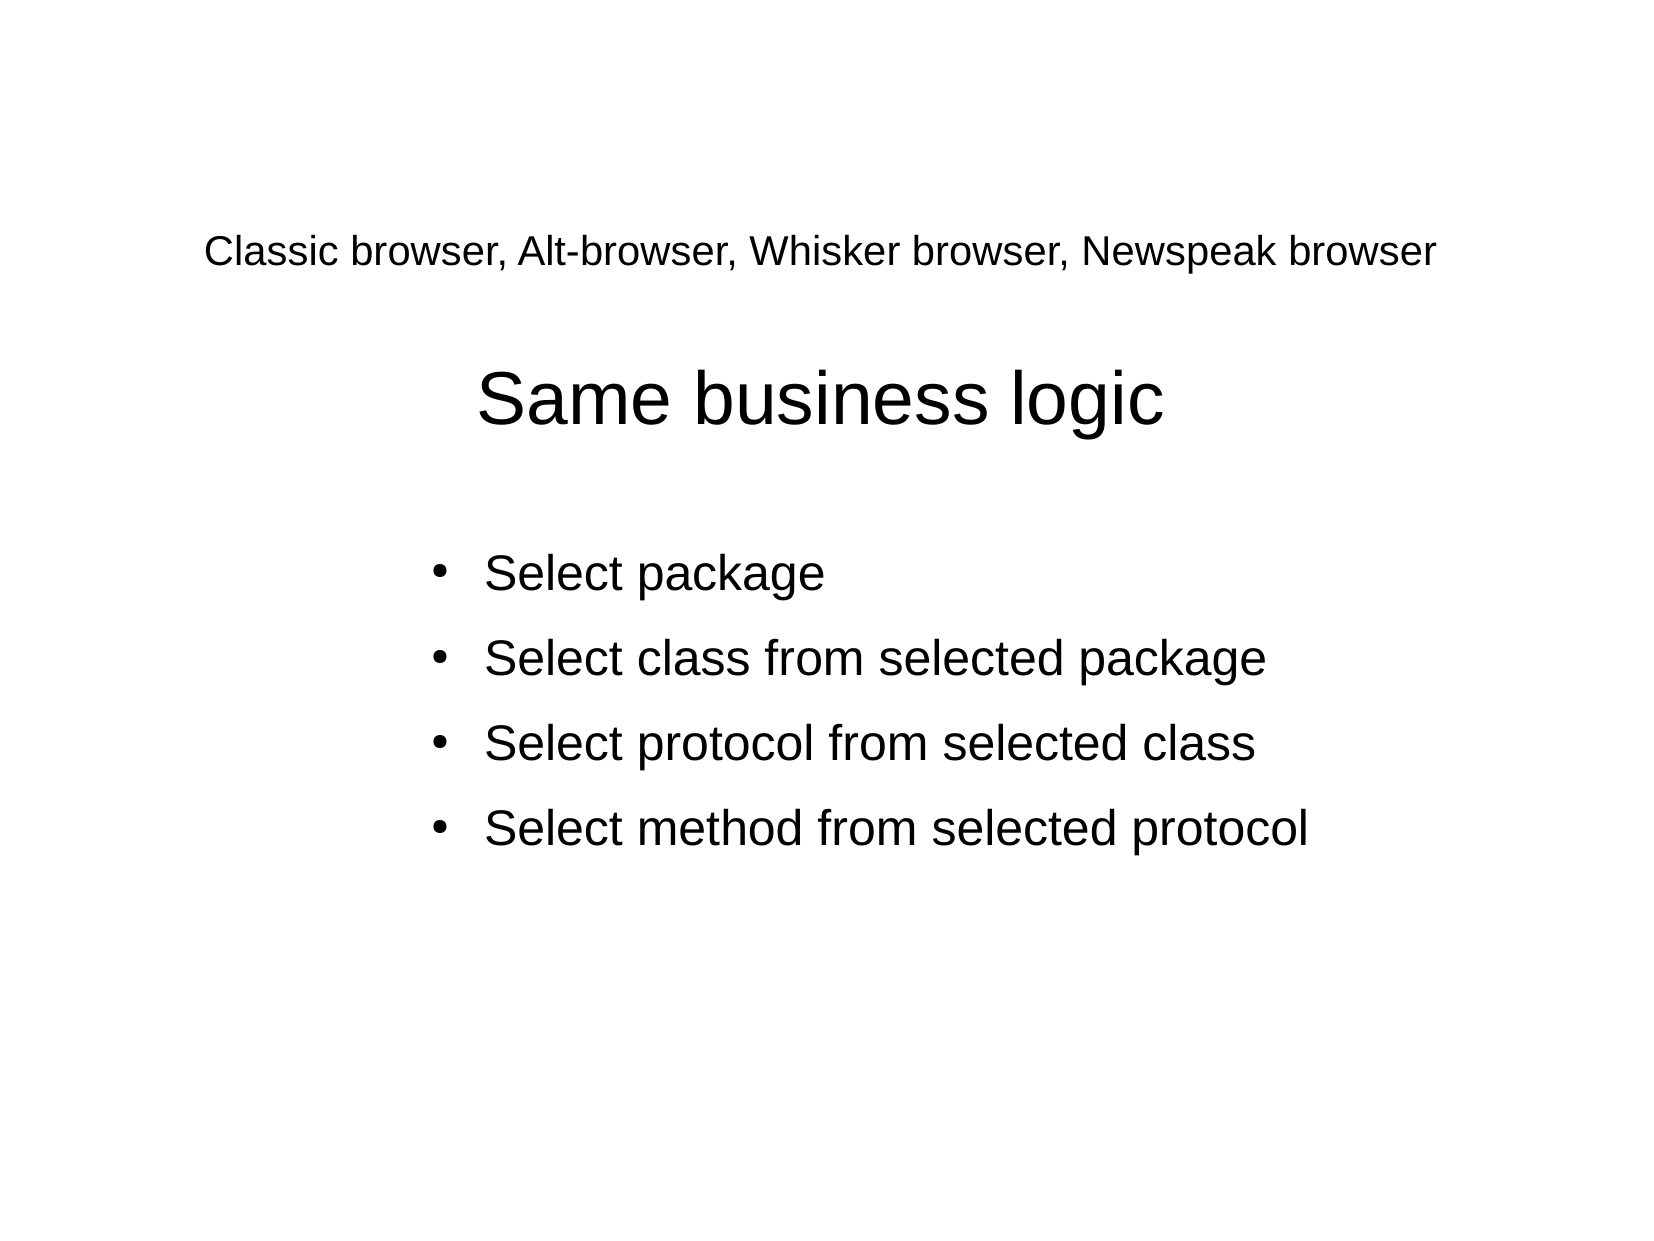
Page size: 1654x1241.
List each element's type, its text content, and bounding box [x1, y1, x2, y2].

title Classic browser, Alt-browser, Whisker browser, Newspeak browser [76, 147, 1565, 295]
list Select package Select class from selected package Select protocol from selected class Select method from selected protocol [413, 544, 1388, 857]
title Same business logic [76, 295, 1565, 502]
